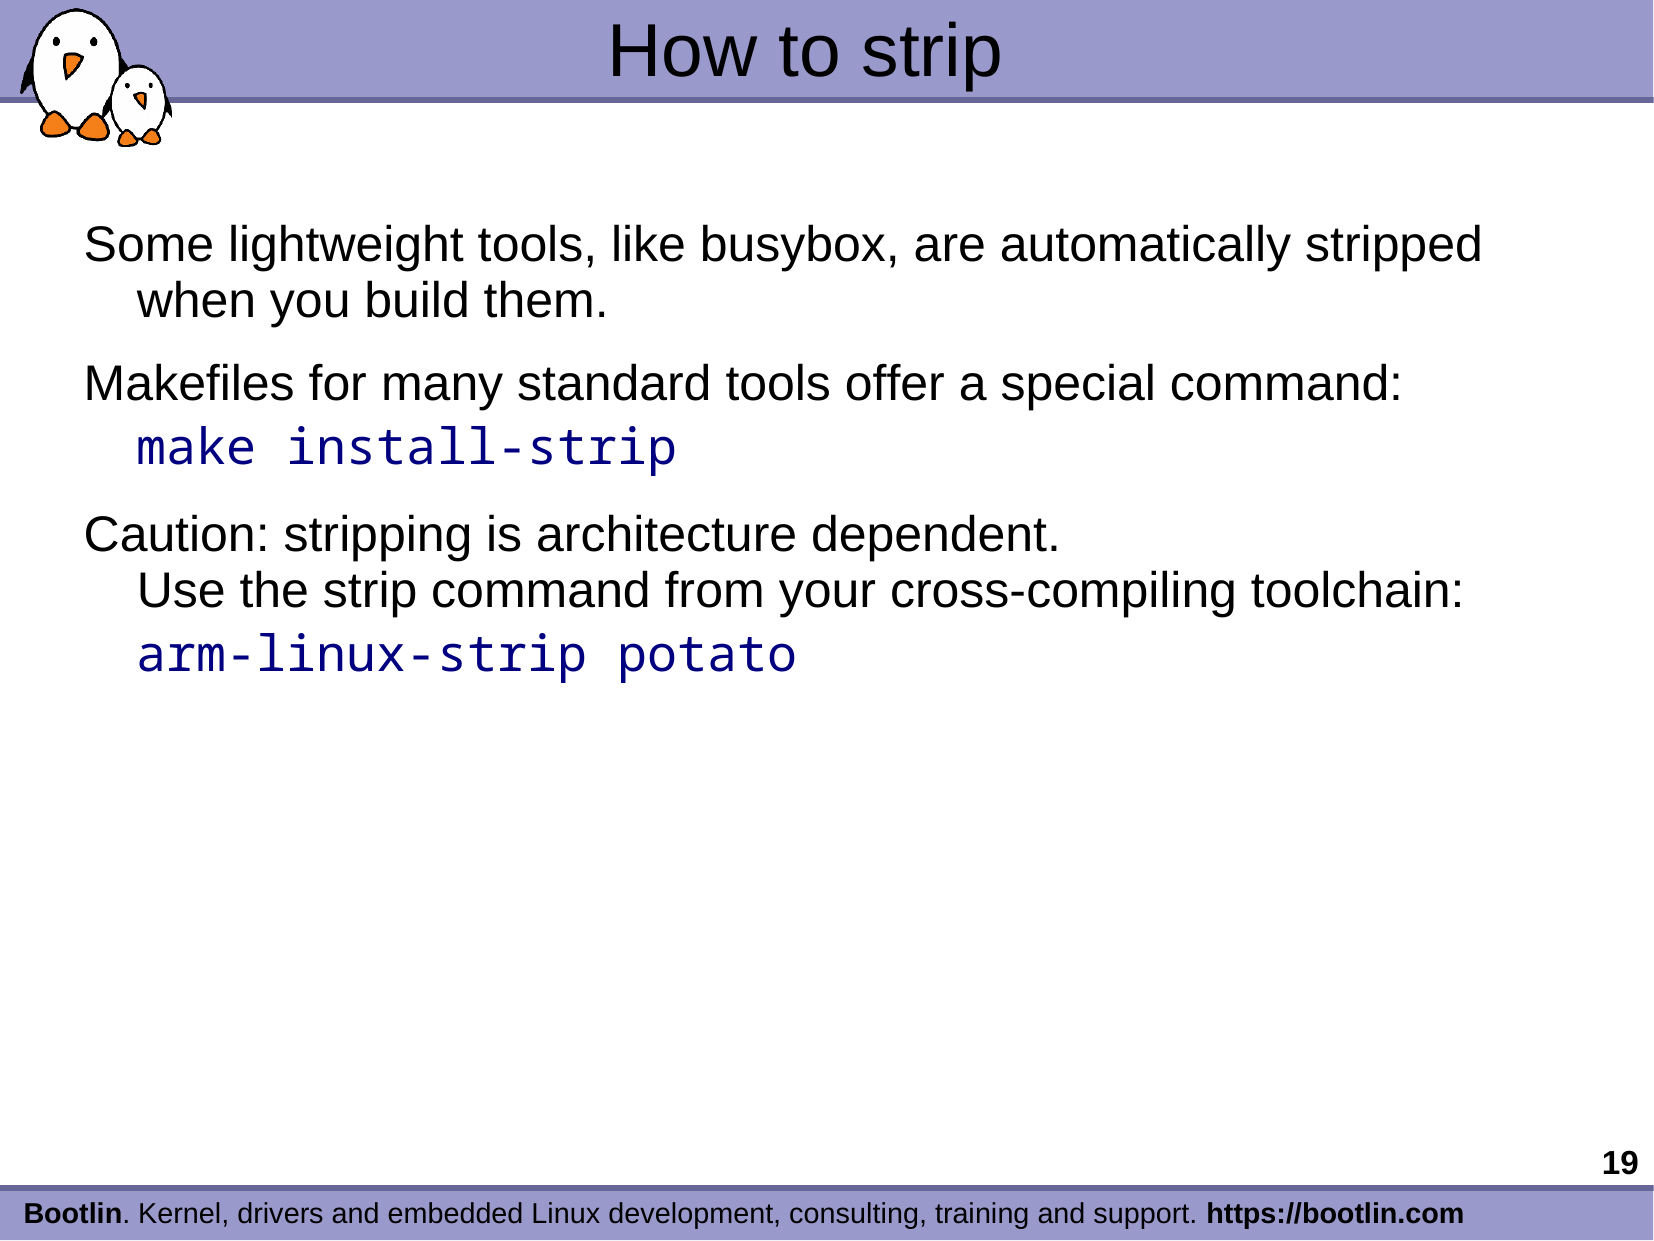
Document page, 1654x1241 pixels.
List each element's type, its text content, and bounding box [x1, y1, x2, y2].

picture [20, 8, 172, 147]
title How to strip [60, 0, 1551, 100]
list Some lightweight tools, like busybox, are automatically stripped when you build them. Makefiles for many standard tools offer a special command: make install-strip Caution: stripping is architecture dependent. Use the strip command from your cross-compiling toolchain: arm-linux-strip potato [66, 216, 1571, 1066]
